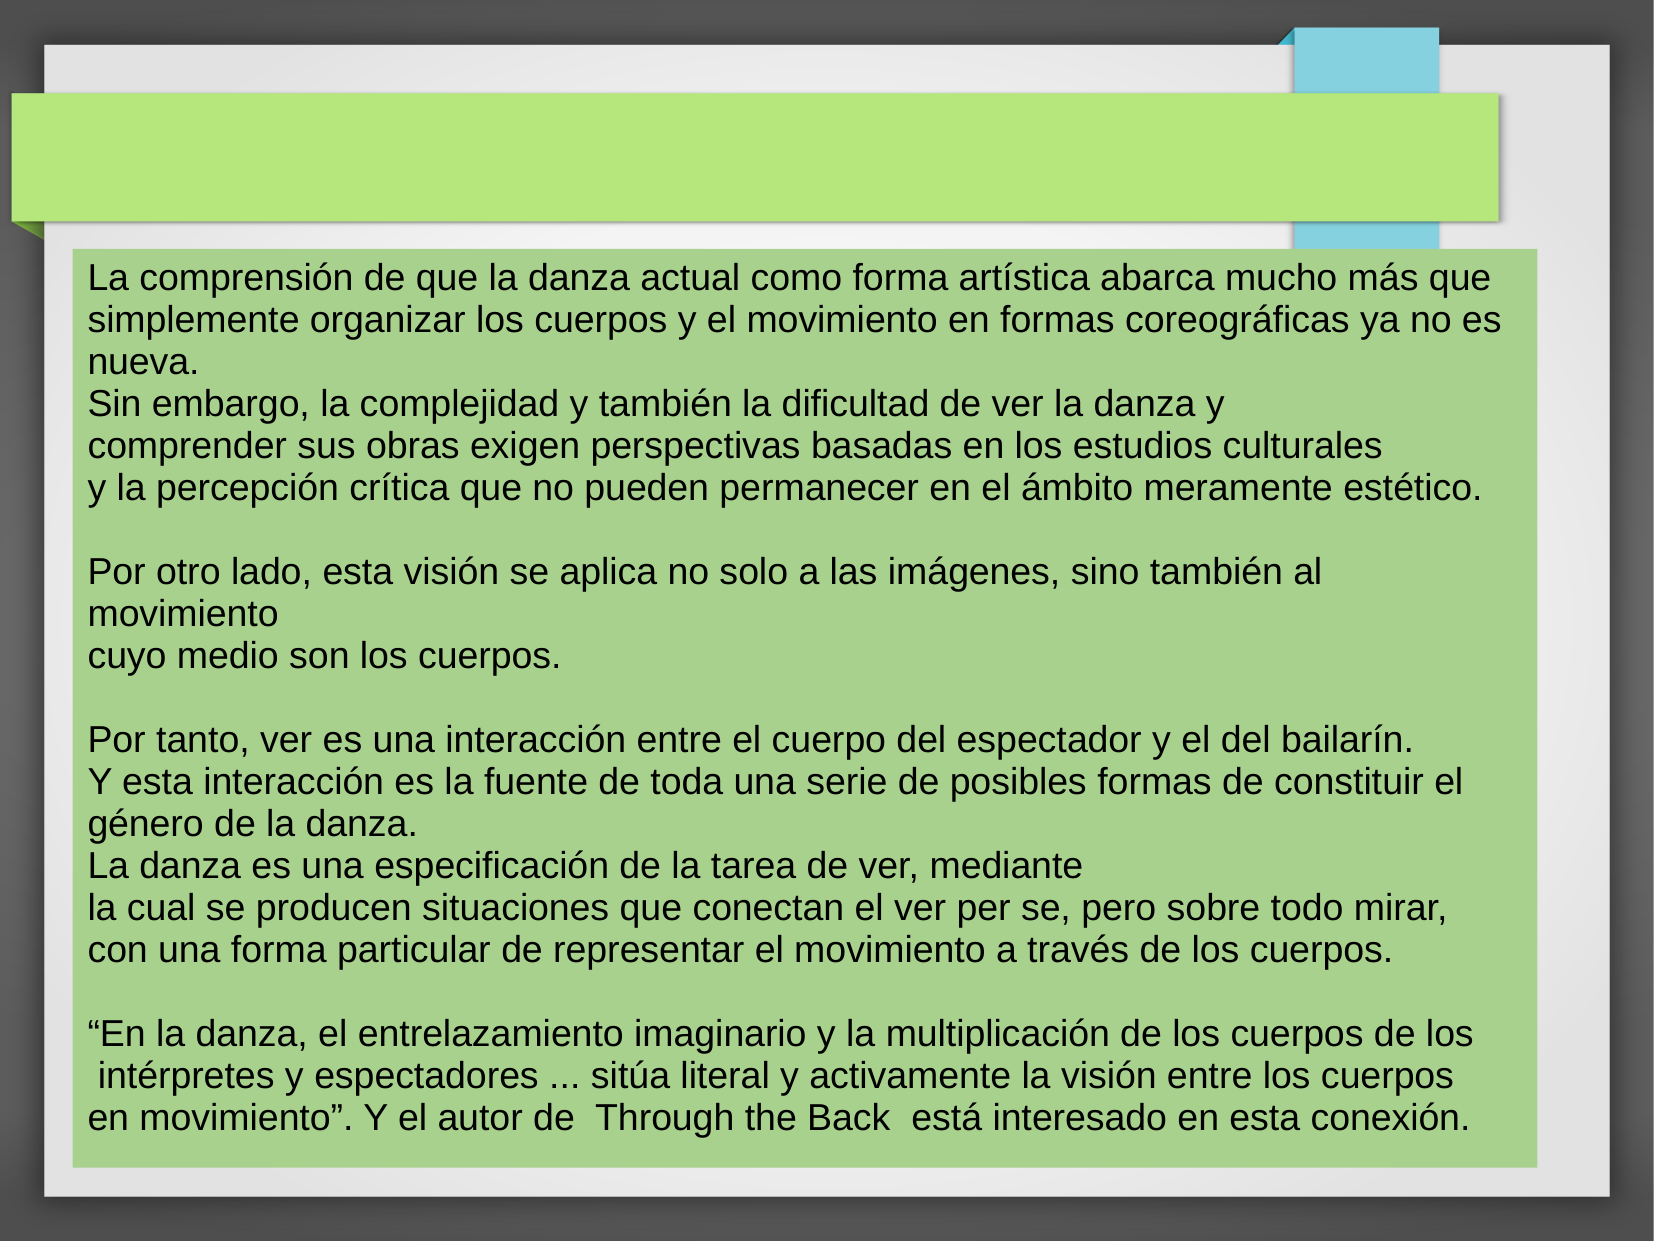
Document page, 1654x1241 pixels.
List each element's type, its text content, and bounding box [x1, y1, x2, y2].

text_box La comprensión de que la danza actual como forma artística abarca mucho más que simplemente organizar los cuerpos y el movimiento en formas coreográficas ya no es nueva. Sin embargo, la complejidad y también la dificultad de ver la danza y comprender sus obras exigen perspectivas basadas en los estudios culturales y la percepción crítica que no pueden permanecer en el ámbito meramente estético. Por otro lado, esta visión se aplica no solo a las imágenes, sino también al movimiento cuyo medio son los cuerpos. Por tanto, ver es una interacción entre el cuerpo del espectador y el del bailarín. Y esta interacción es la fuente de toda una serie de posibles formas de constituir el género de la danza. La danza es una especificación de la tarea de ver, mediante la cual se producen situaciones que conectan el ver per se, pero sobre todo mirar, con una forma particular de representar el movimiento a través de los cuerpos. “En la danza, el entrelazamiento imaginario y la multiplicación de los cuerpos de los intérpretes y espectadores ... sitúa literal y activamente la visión entre los cuerpos en movimiento”. Y el autor de Through the Back está interesado en esta conexión. [72, 248, 1538, 1168]
